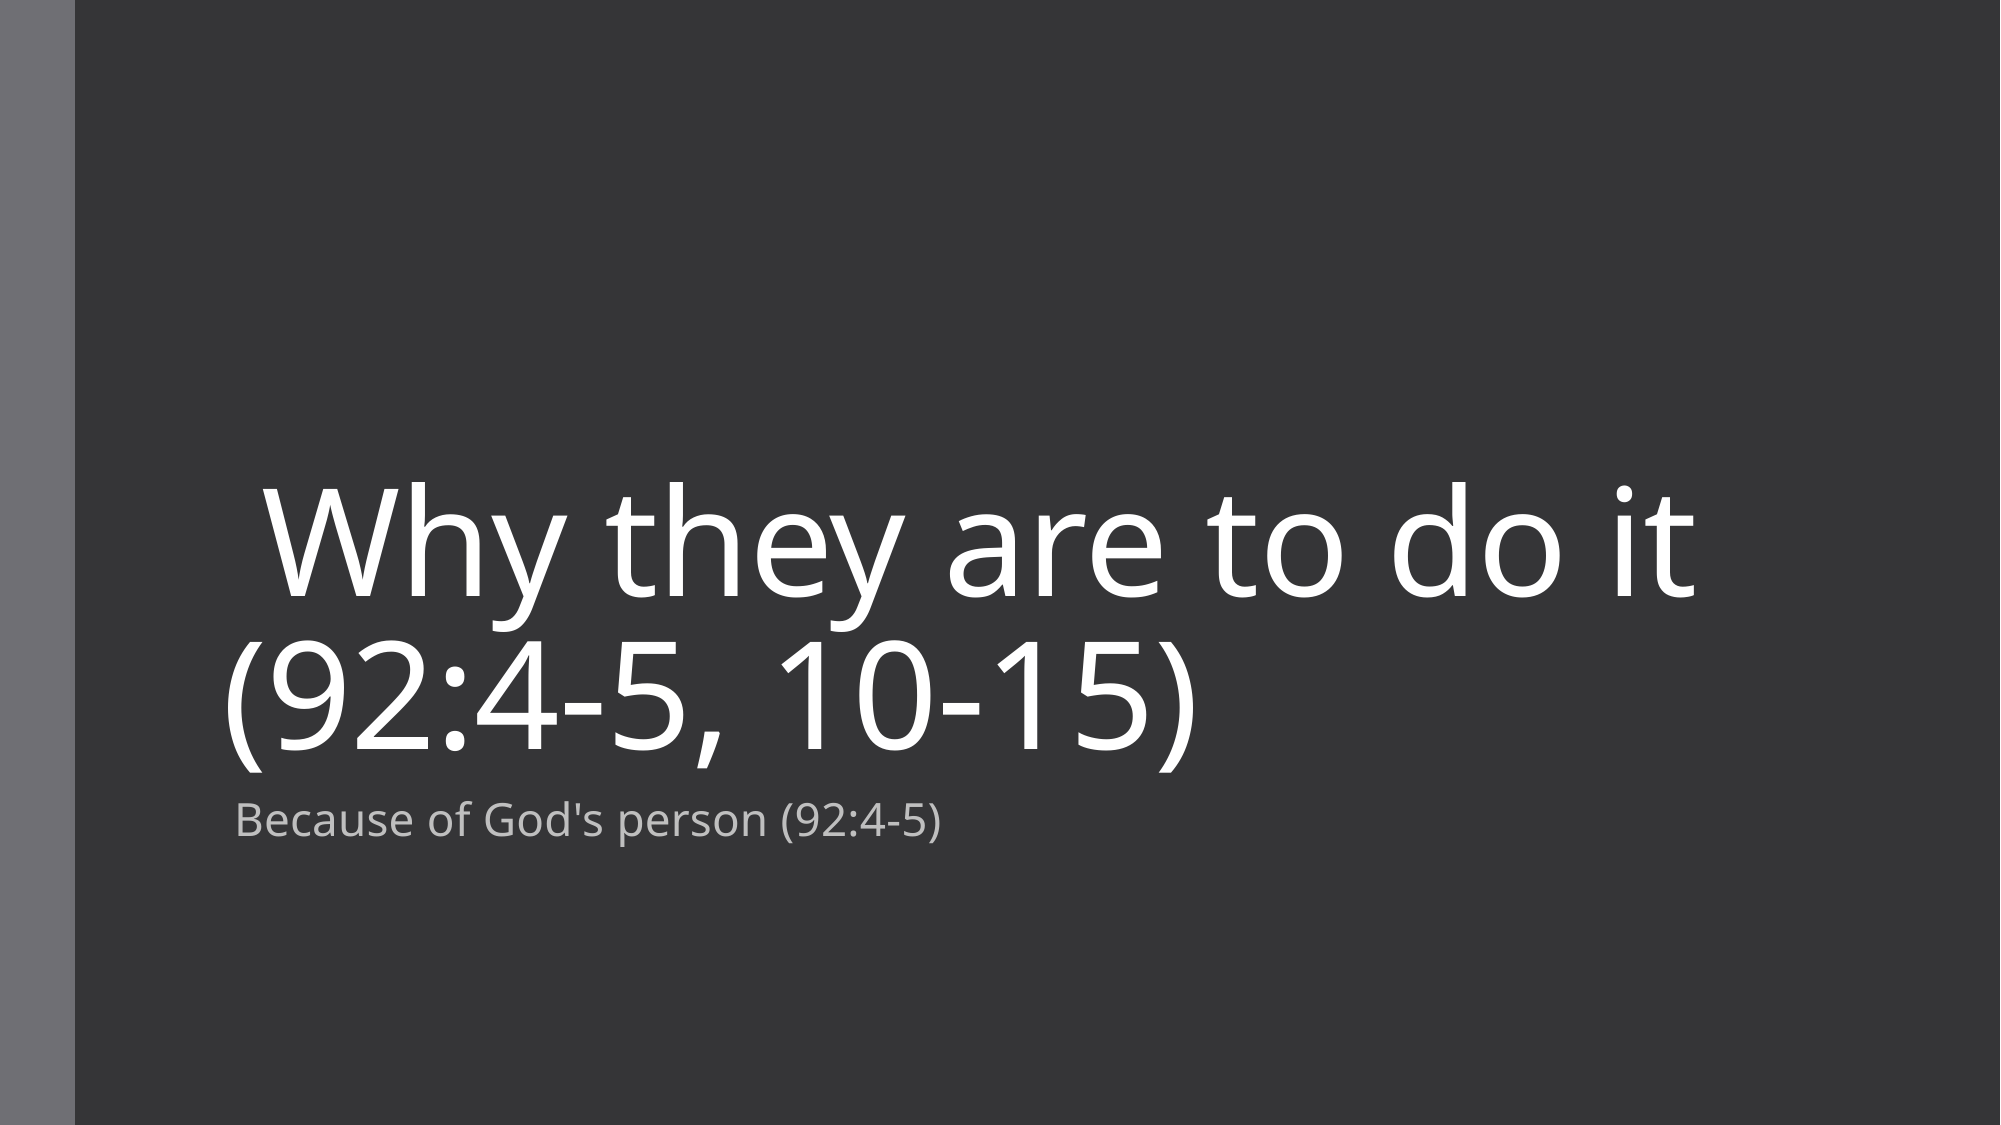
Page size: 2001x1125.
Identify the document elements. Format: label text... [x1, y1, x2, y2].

subtitle Because of God's person (92:4-5) [206, 787, 1752, 1066]
title Why they are to do it (92:4-5, 10-15) [206, 124, 1752, 787]
